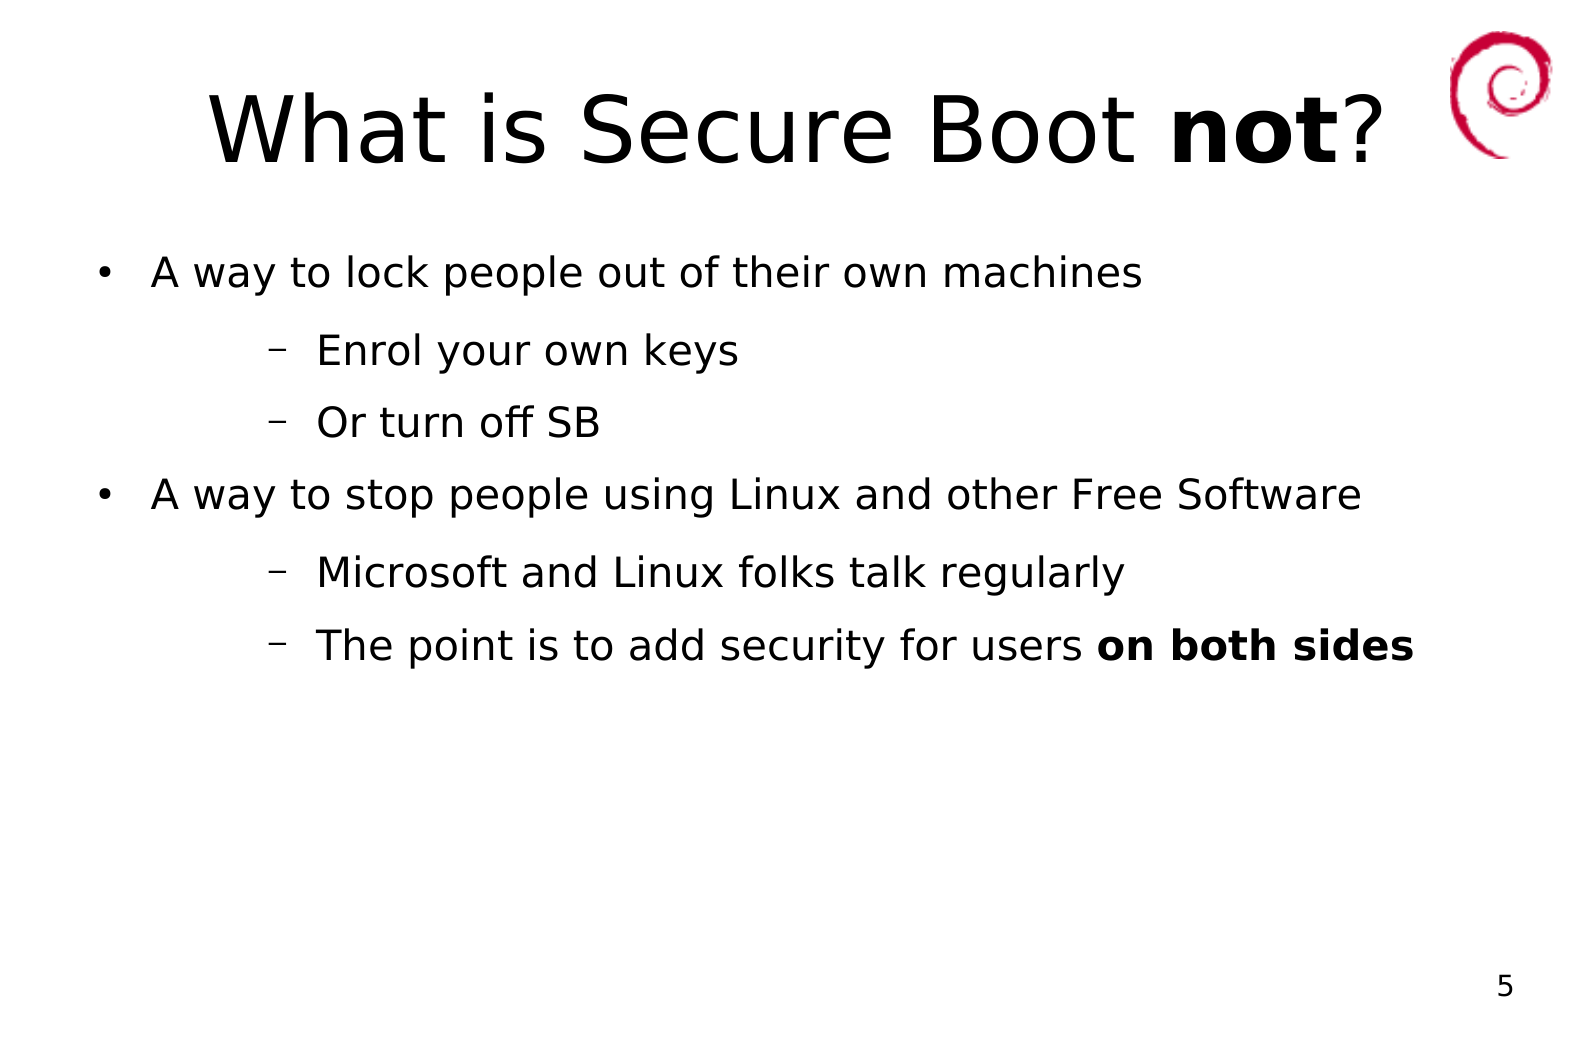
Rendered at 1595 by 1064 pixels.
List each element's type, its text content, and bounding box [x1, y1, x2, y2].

picture [1450, 31, 1555, 159]
title What is Secure Boot not? [79, 42, 1515, 220]
list A way to lock people out of their own machines Enrol your own keys Or turn off SB A way to stop people using Linux and other Free Software Microsoft and Linux folks talk regularly The point is to add security for users on both sides [79, 248, 1515, 951]
